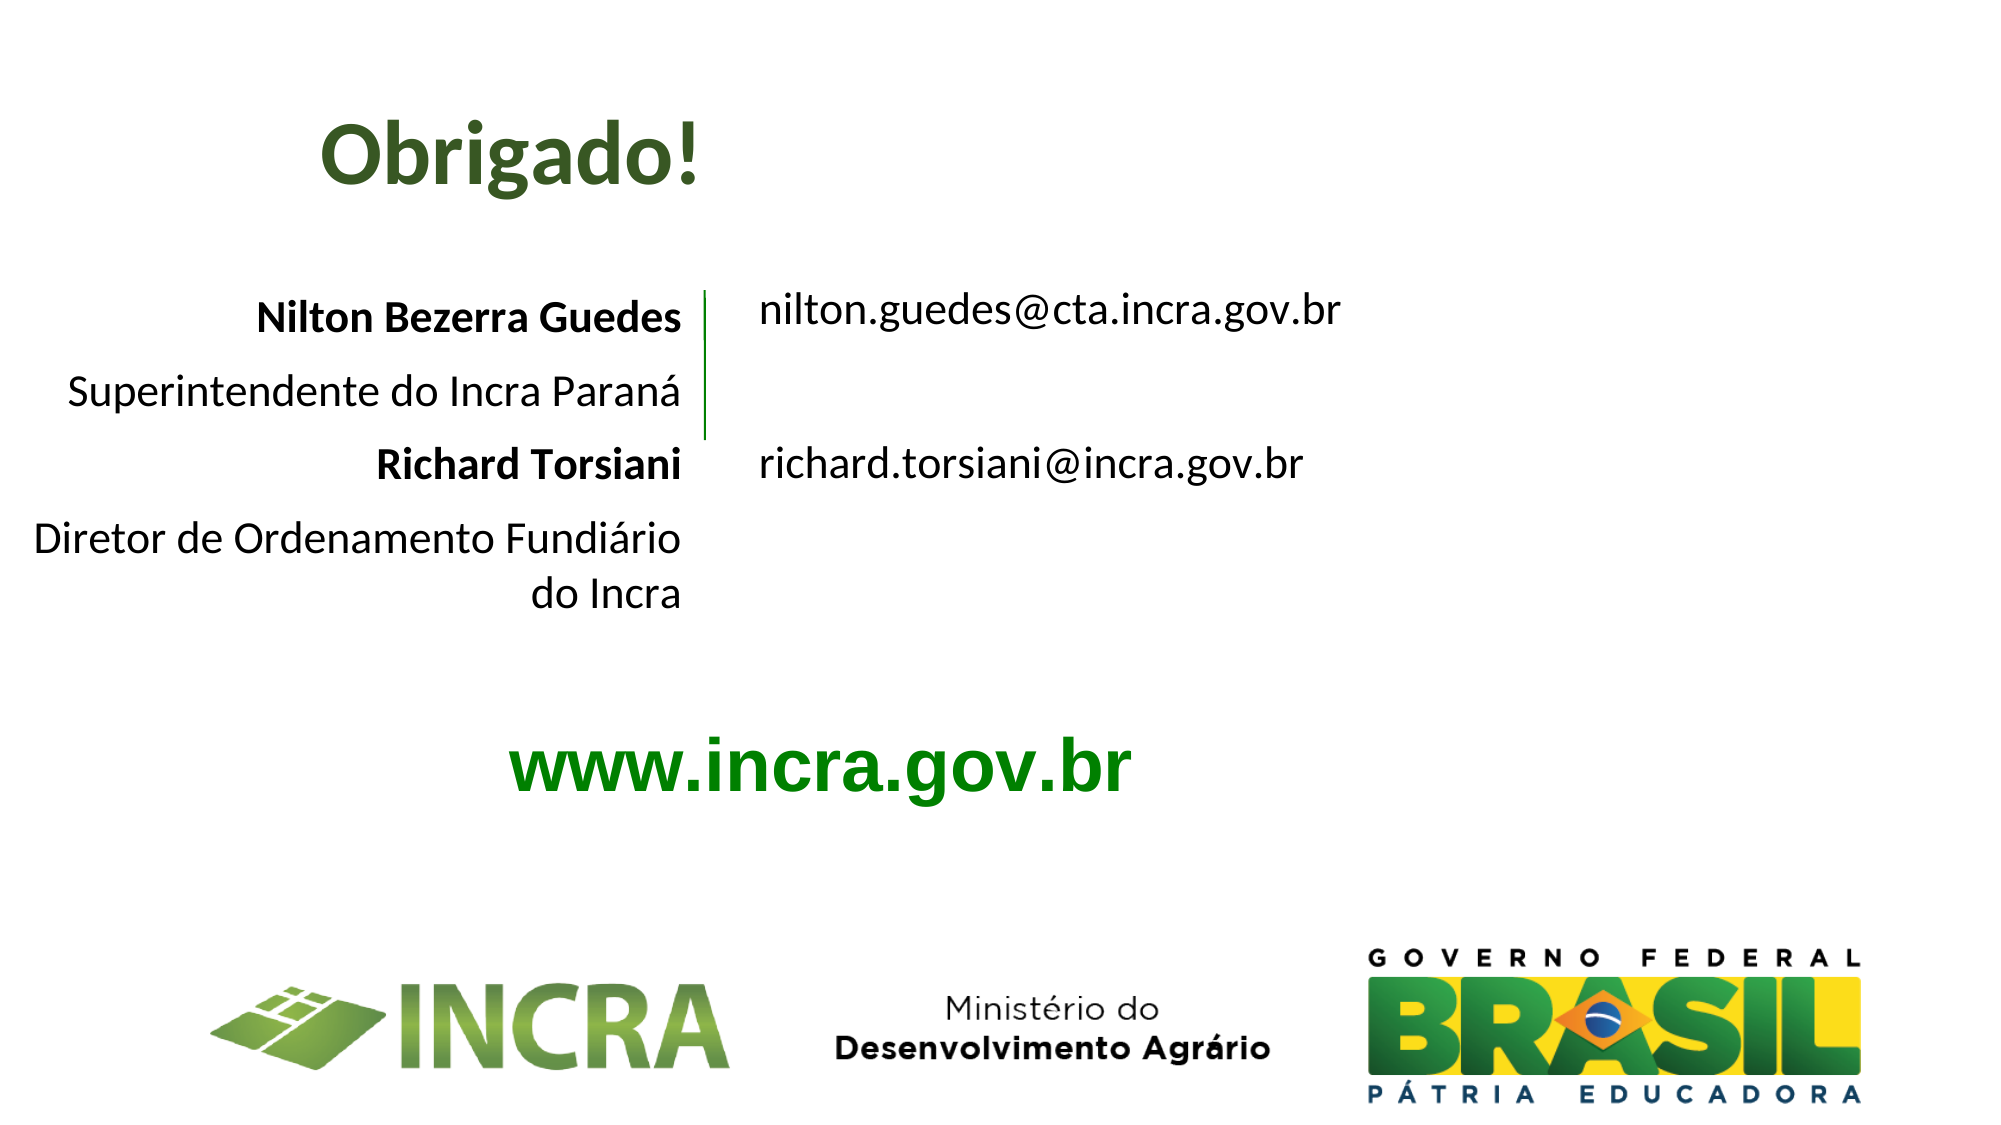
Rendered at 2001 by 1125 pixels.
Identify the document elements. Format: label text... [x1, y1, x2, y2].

text_box Nilton Bezerra Guedes Superintendente do Incra Paraná Richard Torsiani Diretor de Ordenamento Fundiário do Incra [0, 278, 697, 626]
text_box Obrigado! [0, 85, 1345, 212]
text_box richard.torsiani@incra.gov.br [744, 425, 1501, 580]
text_box nilton.guedes@cta.incra.gov.br [744, 271, 1583, 393]
text_box www.incra.gov.br [484, 708, 1160, 815]
picture [210, 948, 1861, 1104]
